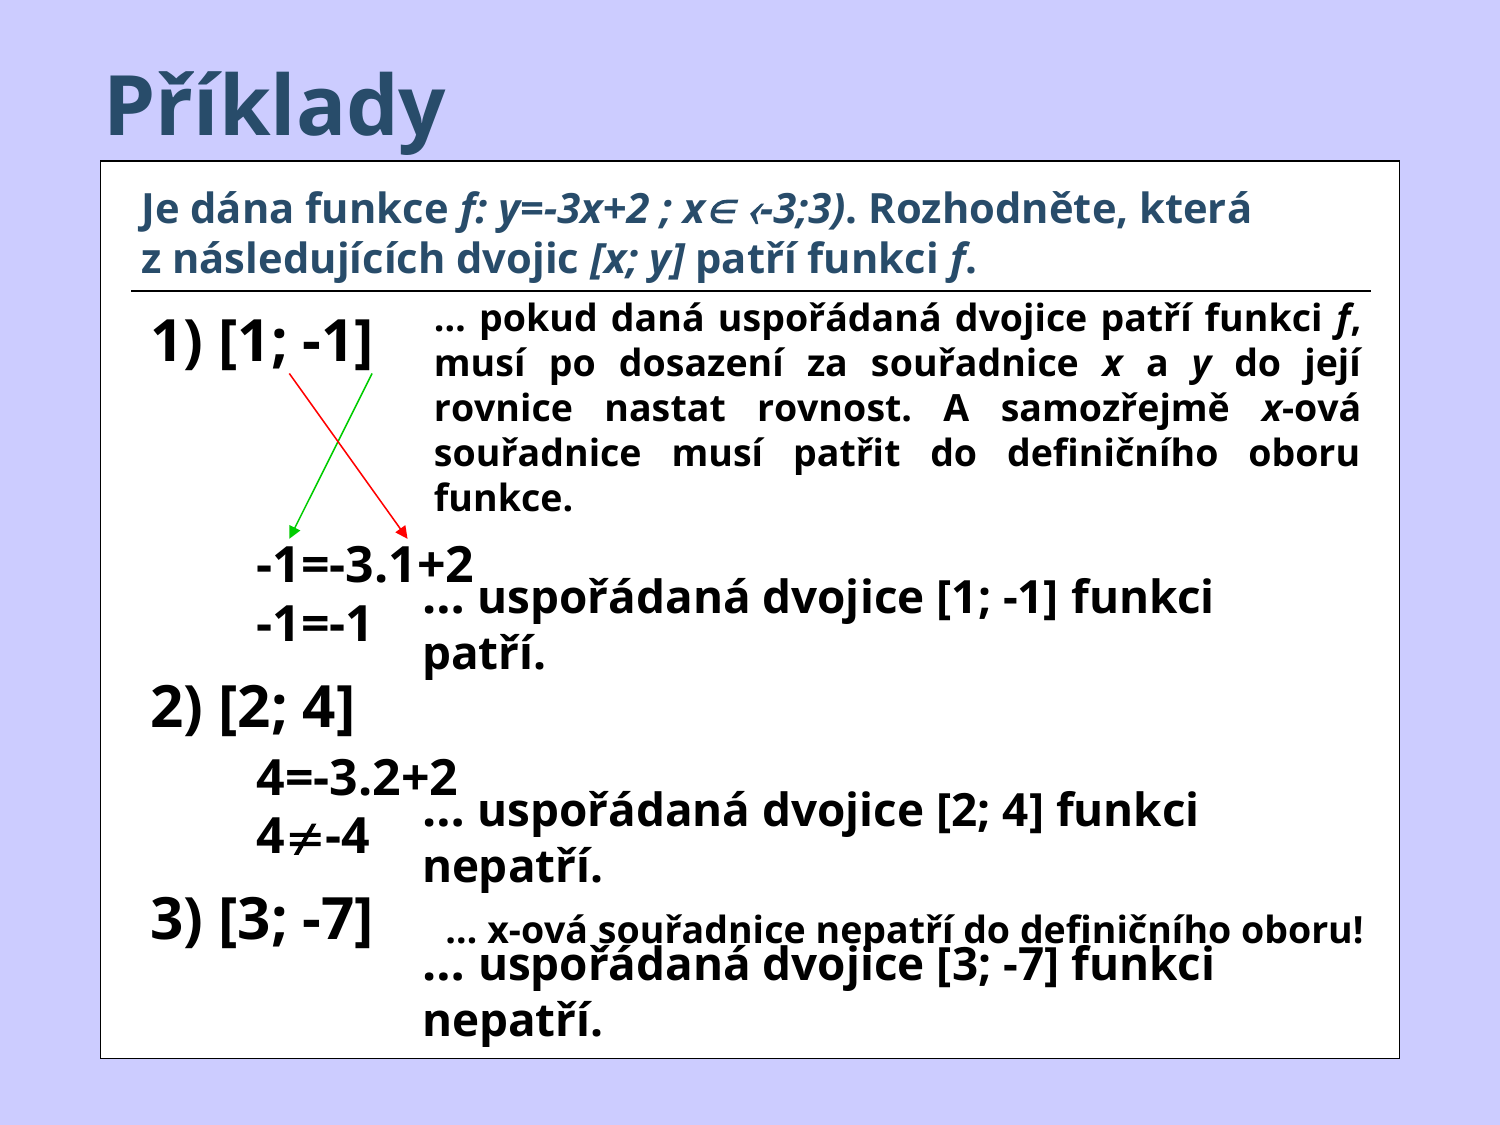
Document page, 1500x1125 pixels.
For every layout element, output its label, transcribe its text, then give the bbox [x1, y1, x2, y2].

text_box [802, 454, 809, 462]
text_box [303, 445, 388, 515]
text_box Je dána funkce f: y=-3x+2 ; x -3;3). Rozhodněte, která z následujících dvojic [x; y] patří funkci f. [126, 184, 1367, 279]
text_box … pokud daná uspořádaná dvojice patří funkci f, musí po dosazení za souřadnice x a y do její rovnice nastat rovnost. A samozřejmě x-ová souřadnice musí patřit do definičního oboru funkce. [419, 359, 1376, 454]
text_box [100, 190, 1400, 1059]
text_box [483, 454, 491, 462]
text_box 1) [1; -1] [135, 292, 502, 386]
text_box [937, 454, 946, 462]
text_box 4=-3.2+2 [242, 727, 585, 786]
text_box -1=-1 [242, 574, 407, 657]
text_box [1014, 454, 1023, 462]
text_box [716, 454, 724, 462]
text_box [960, 454, 969, 462]
text_box [300, 386, 364, 438]
text_box … uspořádaná dvojice [3; -7] funkci nepatří. [407, 940, 1401, 1036]
text_box 4-4 [242, 786, 407, 869]
text_box 2) [2; 4] [135, 657, 502, 752]
title Příklady [88, 39, 1414, 190]
text_box [1255, 454, 1264, 462]
text_box 3) [3; -7] [135, 869, 502, 965]
text_box … uspořádaná dvojice [2; 4] funkci nepatří. [407, 786, 1400, 881]
text_box … x-ová souřadnice nepatří do definičního oboru! [430, 881, 1424, 977]
text_box … uspořádaná dvojice [1; -1] funkci patří. [407, 574, 1365, 669]
text_box [459, 454, 468, 462]
text_box [1343, 454, 1351, 462]
text_box -1=-3.1+2 [242, 515, 585, 574]
text_box [1202, 454, 1211, 462]
text_box [1302, 454, 1311, 462]
text_box [547, 454, 556, 462]
text_box [1280, 454, 1287, 462]
